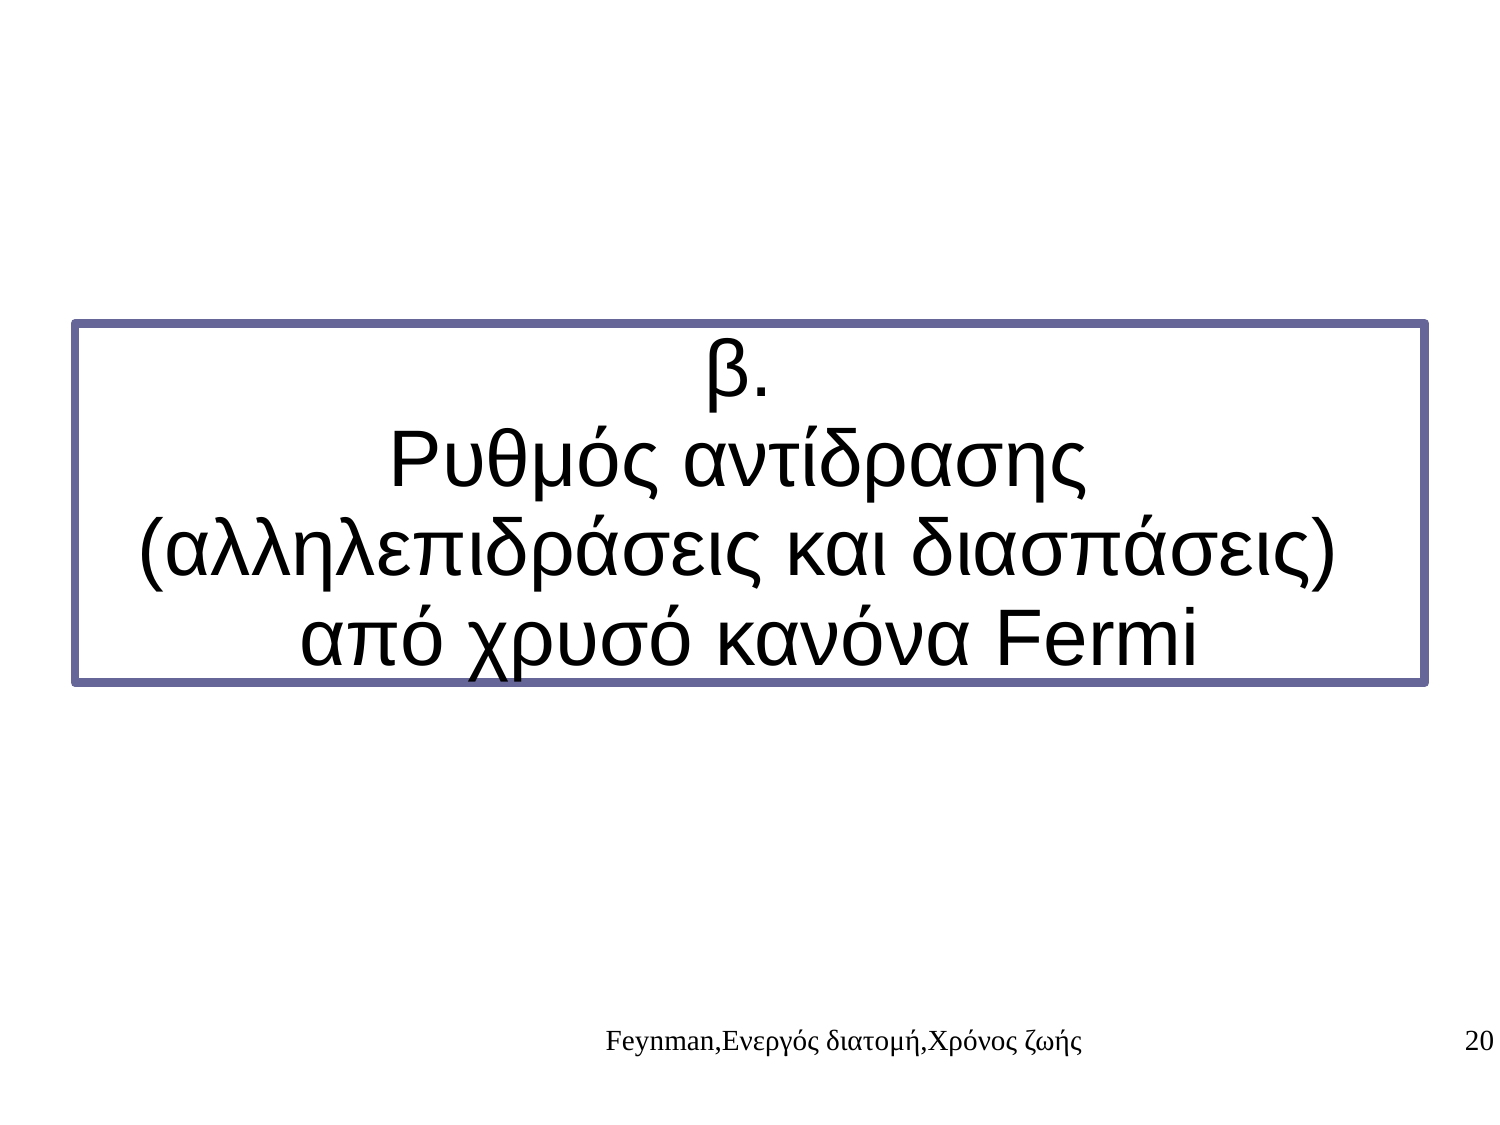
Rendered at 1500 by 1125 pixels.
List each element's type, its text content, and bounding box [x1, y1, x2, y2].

title β. Pυθμός αντίδρασης (αλληλεπιδράσεις και διασπάσεις) από χρυσό κανόνα Fermi [75, 323, 1425, 683]
